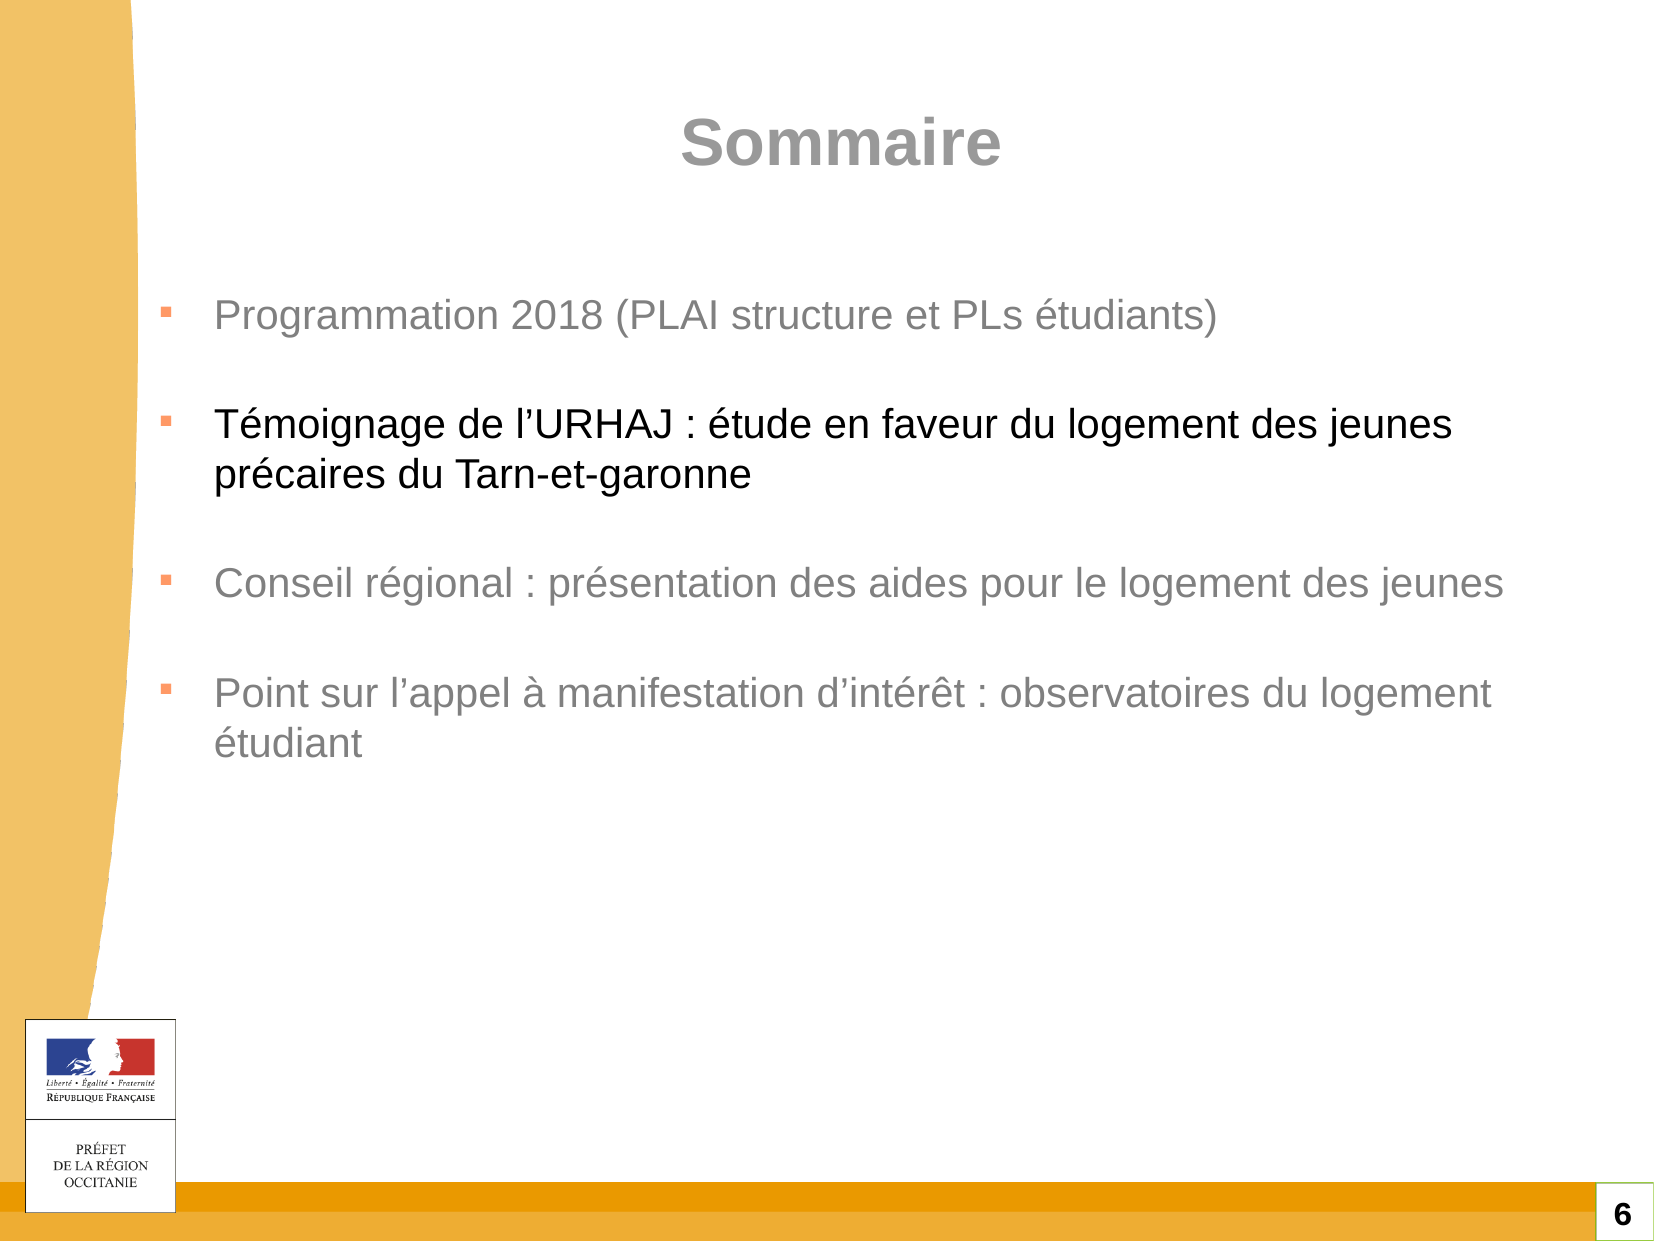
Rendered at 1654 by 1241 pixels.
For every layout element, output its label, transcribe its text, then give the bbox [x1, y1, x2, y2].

list Programmation 2018 (PLAI structure et PLs étudiants) Témoignage de l’URHAJ : étude en faveur du logement des jeunes précaires du Tarn-et-garonne Conseil régional : présentation des aides pour le logement des jeunes Point sur l’appel à manifestation d’intérêt : observatoires du logement étudiant [143, 288, 1632, 667]
title Sommaire [134, 98, 1548, 179]
picture [0, 0, 1654, 1241]
slide_number <numéro> [1592, 1192, 1654, 1241]
